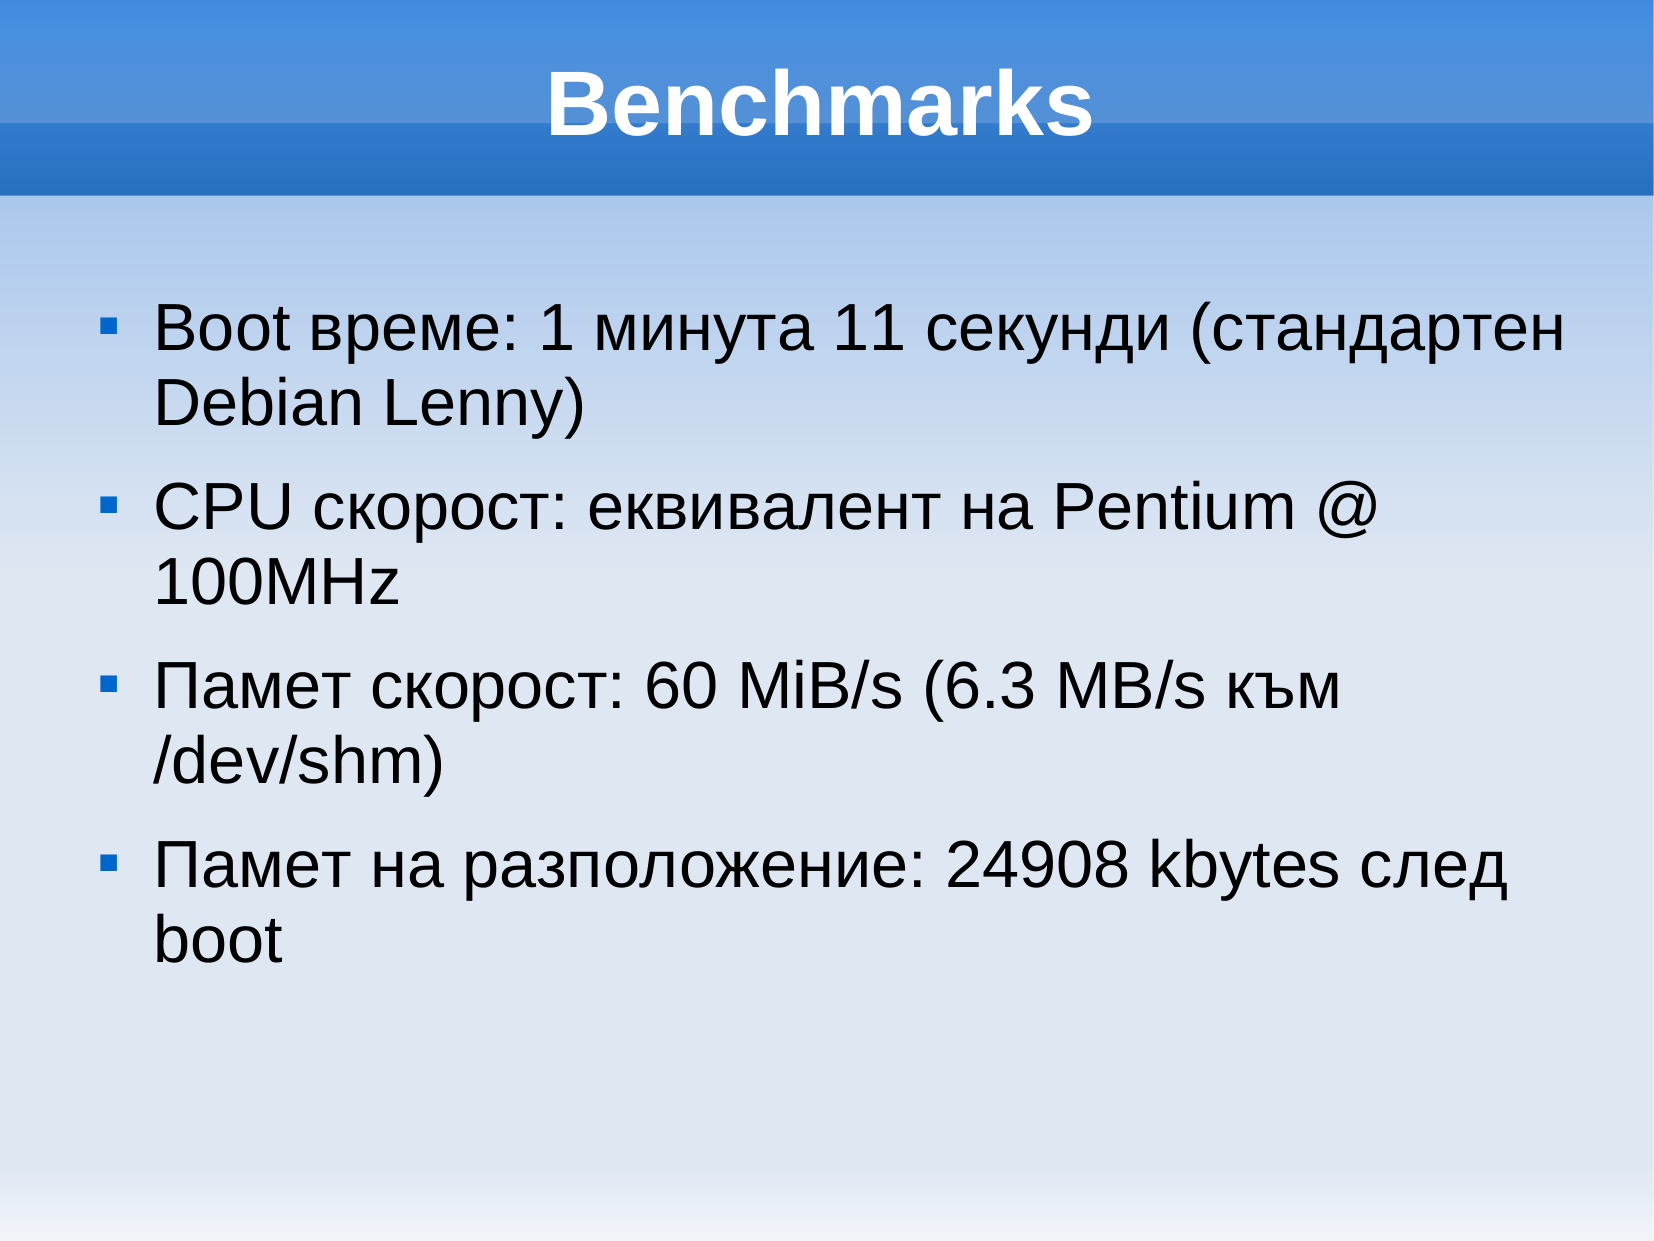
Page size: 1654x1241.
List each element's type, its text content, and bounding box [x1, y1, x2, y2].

title Benchmarks [76, 7, 1565, 200]
list Boot време: 1 минута 11 секунди (стандартен Debian Lenny) CPU скорост: еквивалент на Pentium @ 100MHz Памет скорост: 60 MiB/s (6.3 MB/s към /dev/shm) Памет на разположение: 24908 kbytes след boot [82, 290, 1571, 1094]
picture [0, 0, 1654, 1241]
